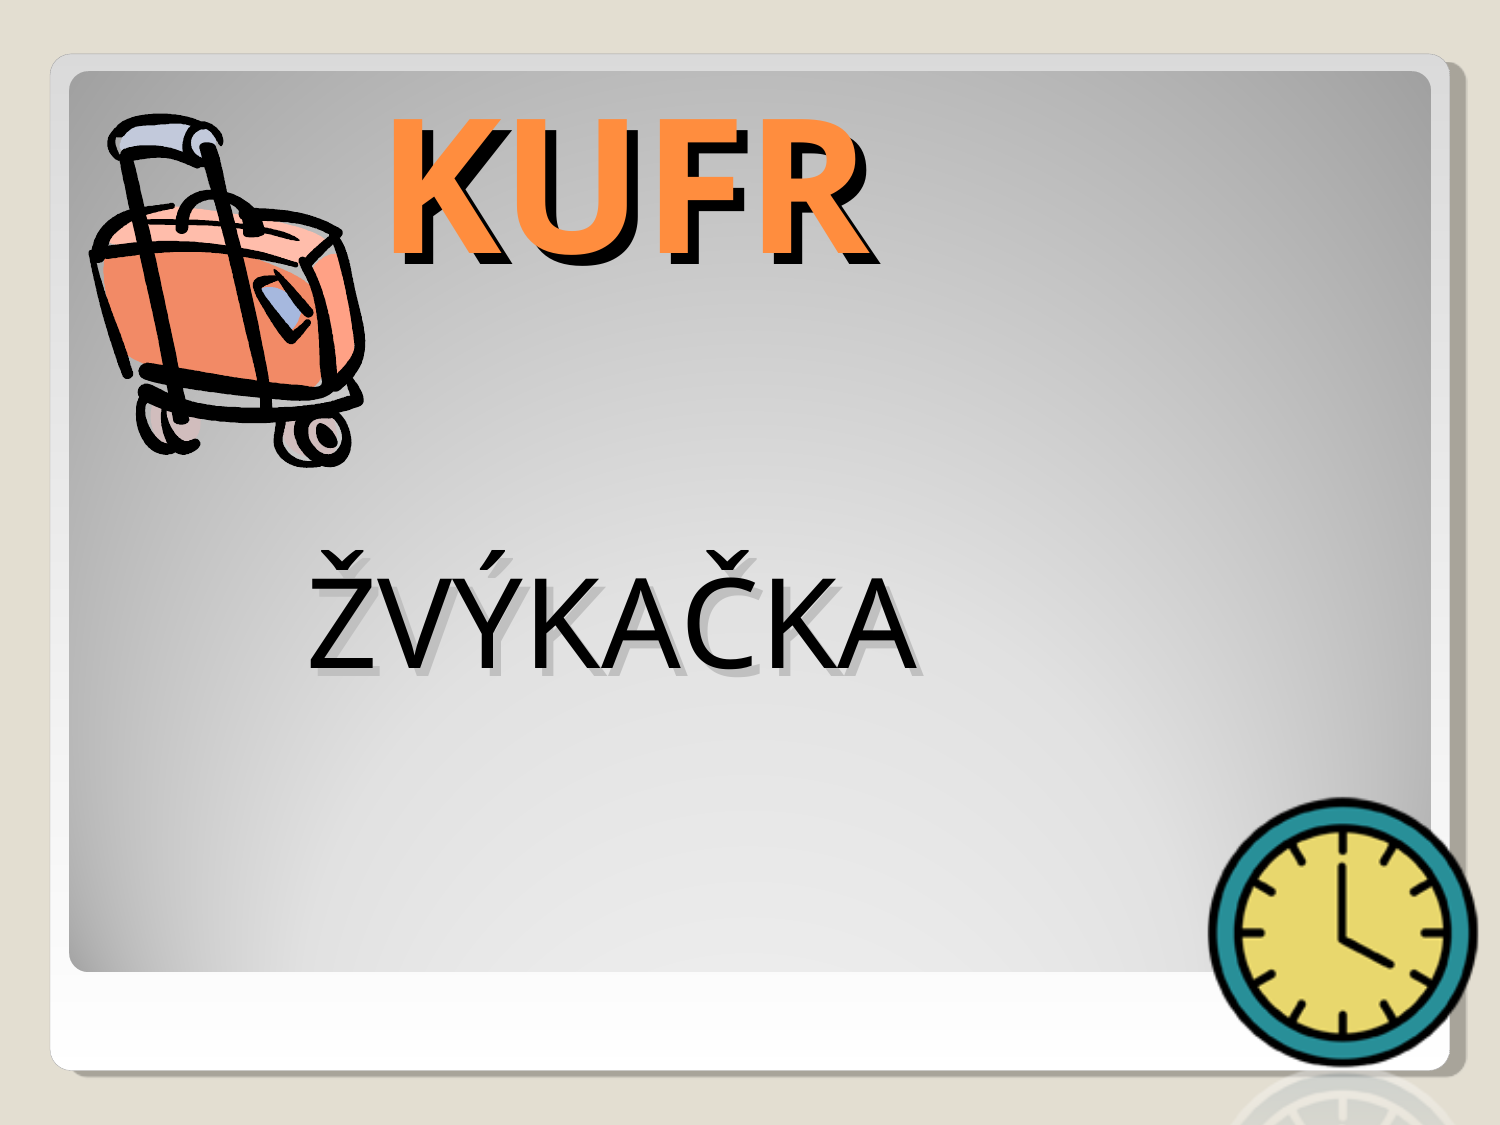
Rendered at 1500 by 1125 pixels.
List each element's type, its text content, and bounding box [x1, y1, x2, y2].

picture [69, 71, 1500, 1125]
text_box KUFR [362, 54, 1379, 362]
text_box ŽVÝKAČKA [107, 536, 1117, 780]
